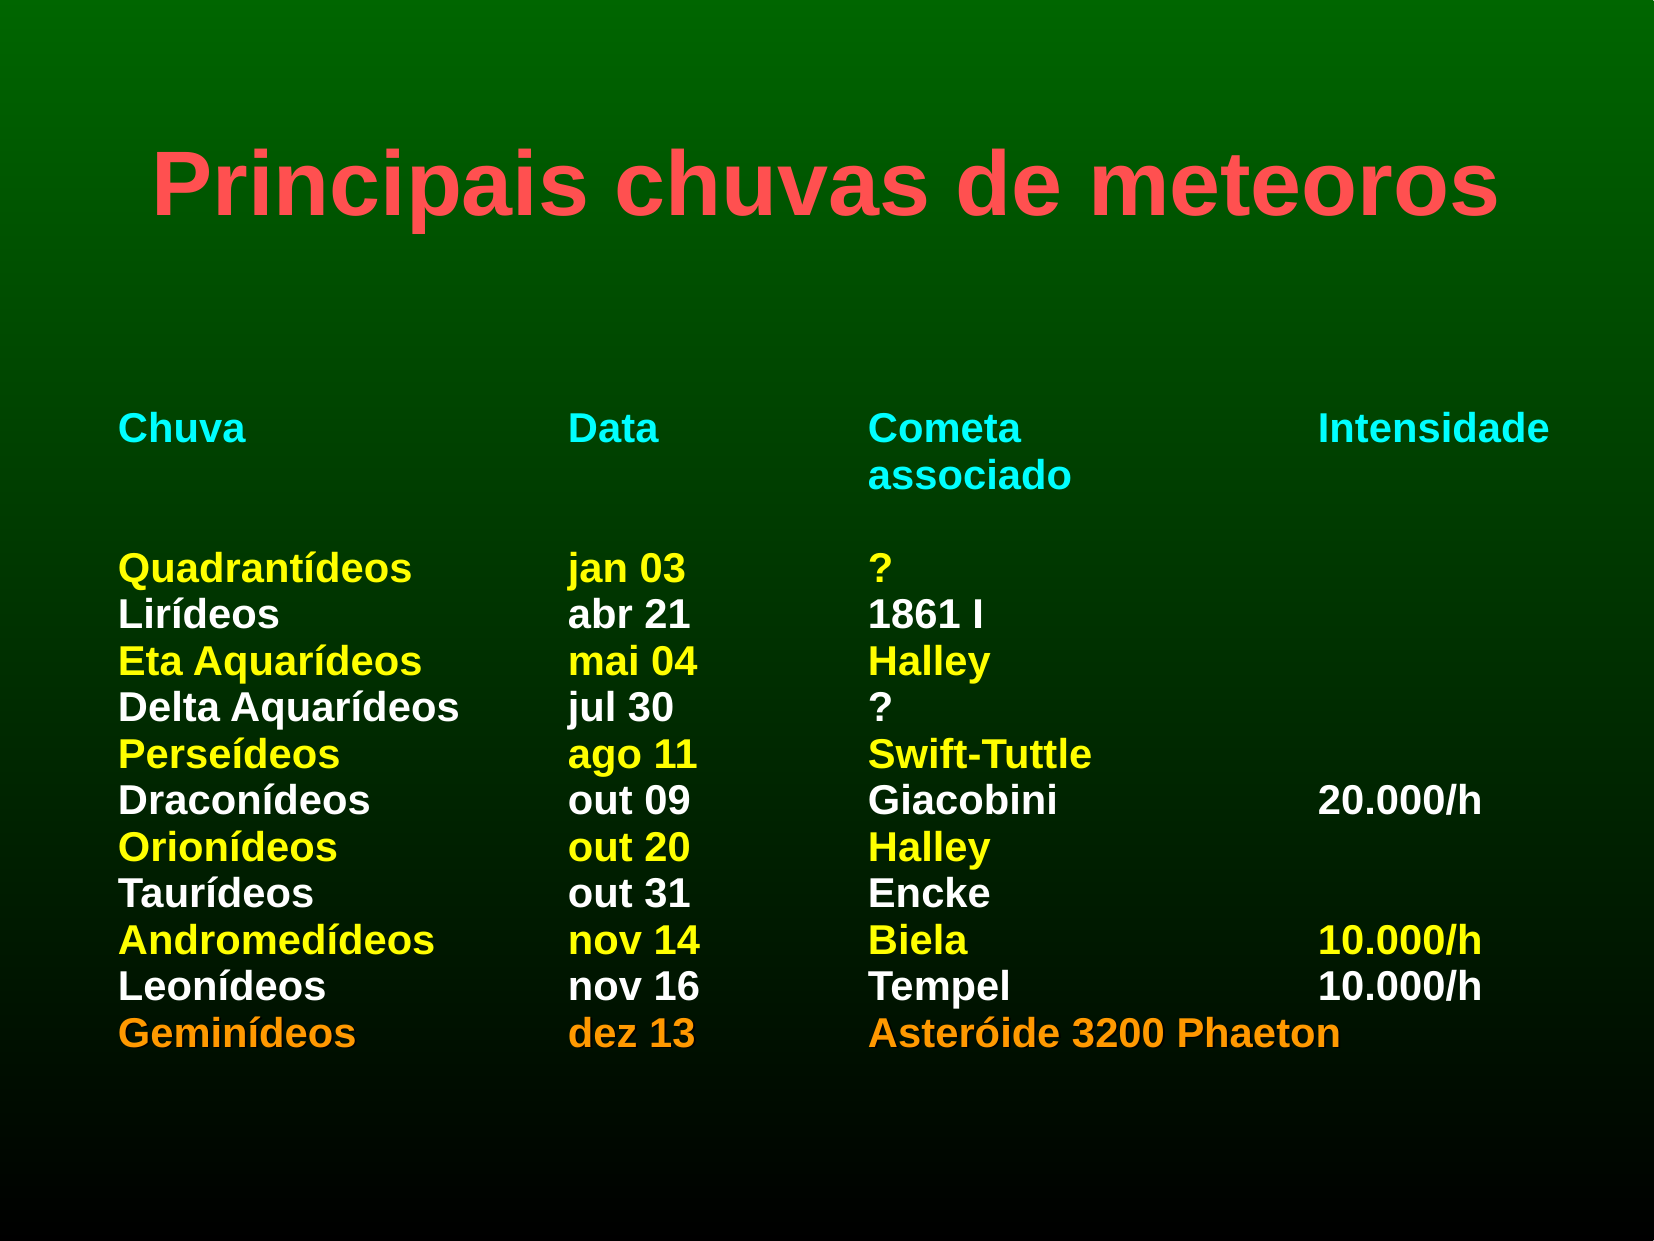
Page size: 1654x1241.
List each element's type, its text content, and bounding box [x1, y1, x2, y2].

title Principais chuvas de meteoros [124, 58, 1530, 314]
text_box Chuva Data Cometa Intensidade associado Quadrantídeos jan 03 ? Lirídeos abr 21 1861 I Eta Aquarídeos mai 04 Halley Delta Aquarídeos jul 30 ? Perseídeos ago 11 Swift-Tuttle Draconídeos out 09 Giacobini 20.000/h Orionídeos out 20 Halley Taurídeos out 31 Encke Andromedídeos nov 14 Biela 10.000/h Leonídeos nov 16 Tempel 10.000/h Geminídeos dez 13 Asteróide 3200 Phaeton [102, 399, 1566, 1064]
